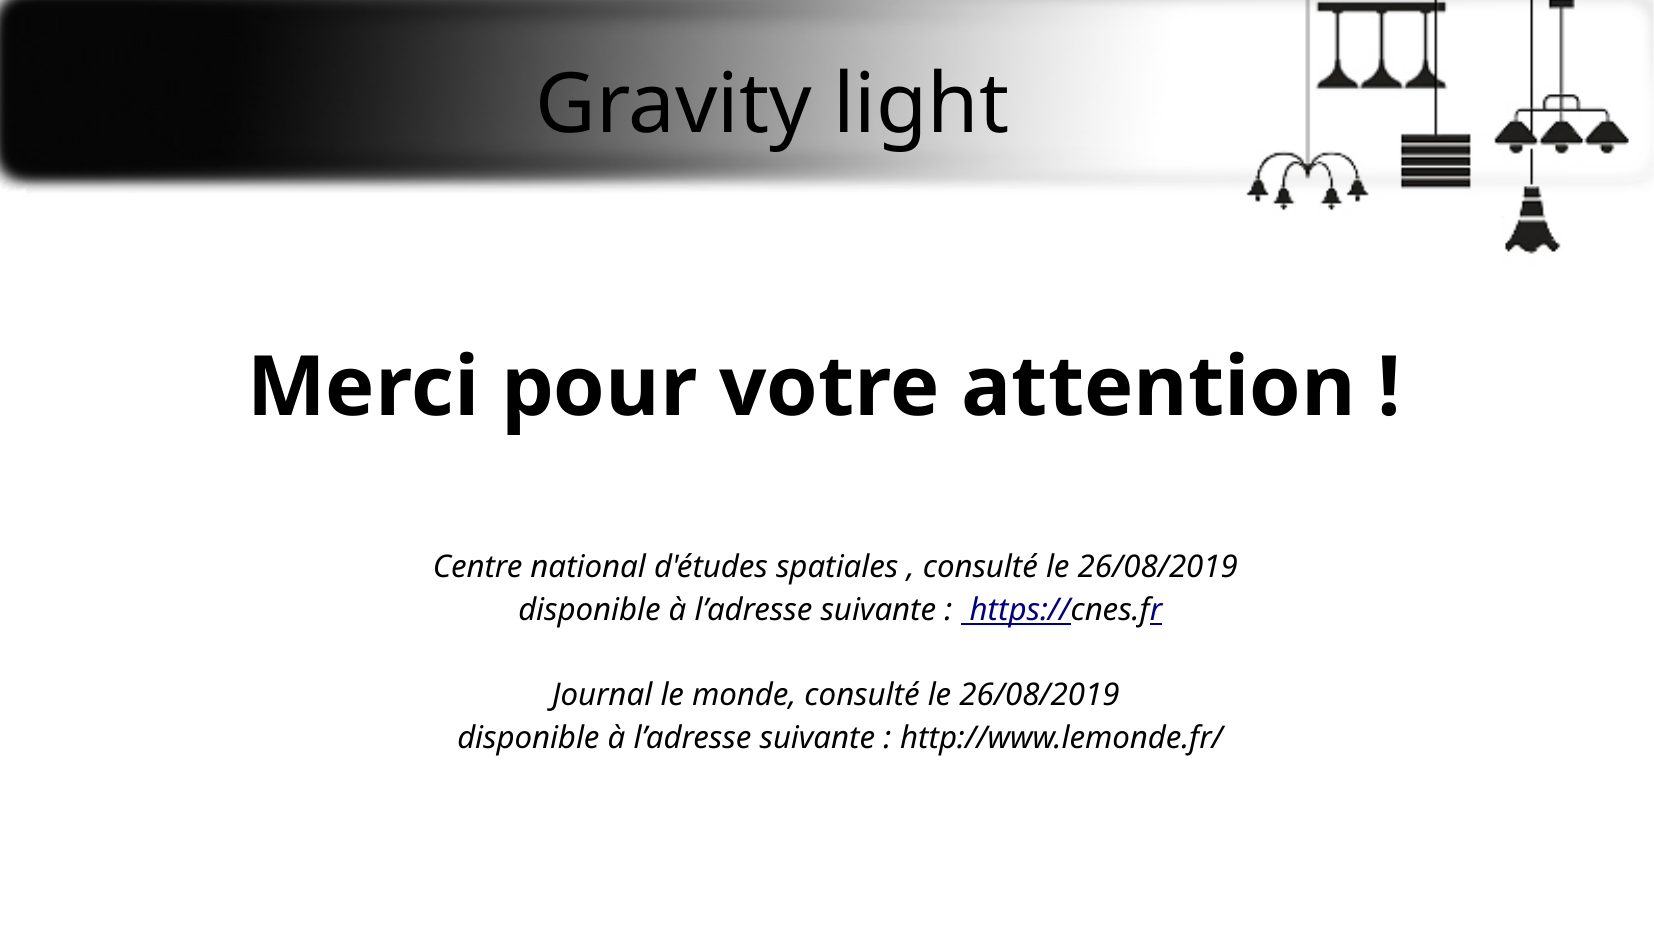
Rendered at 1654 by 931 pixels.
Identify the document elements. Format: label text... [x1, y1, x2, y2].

title Merci pour votre attention ! [30, 332, 1621, 434]
picture [0, 0, 1654, 931]
text_box Gravity light [195, 35, 1351, 166]
text_box Centre national d'études spatiales , consulté le 26/08/2019 disponible à l’adresse suivante : https://cnes.fr Journal le monde, consulté le 26/08/2019 disponible à l’adresse suivante : http://www.lemonde.fr/ [3, 536, 1654, 769]
